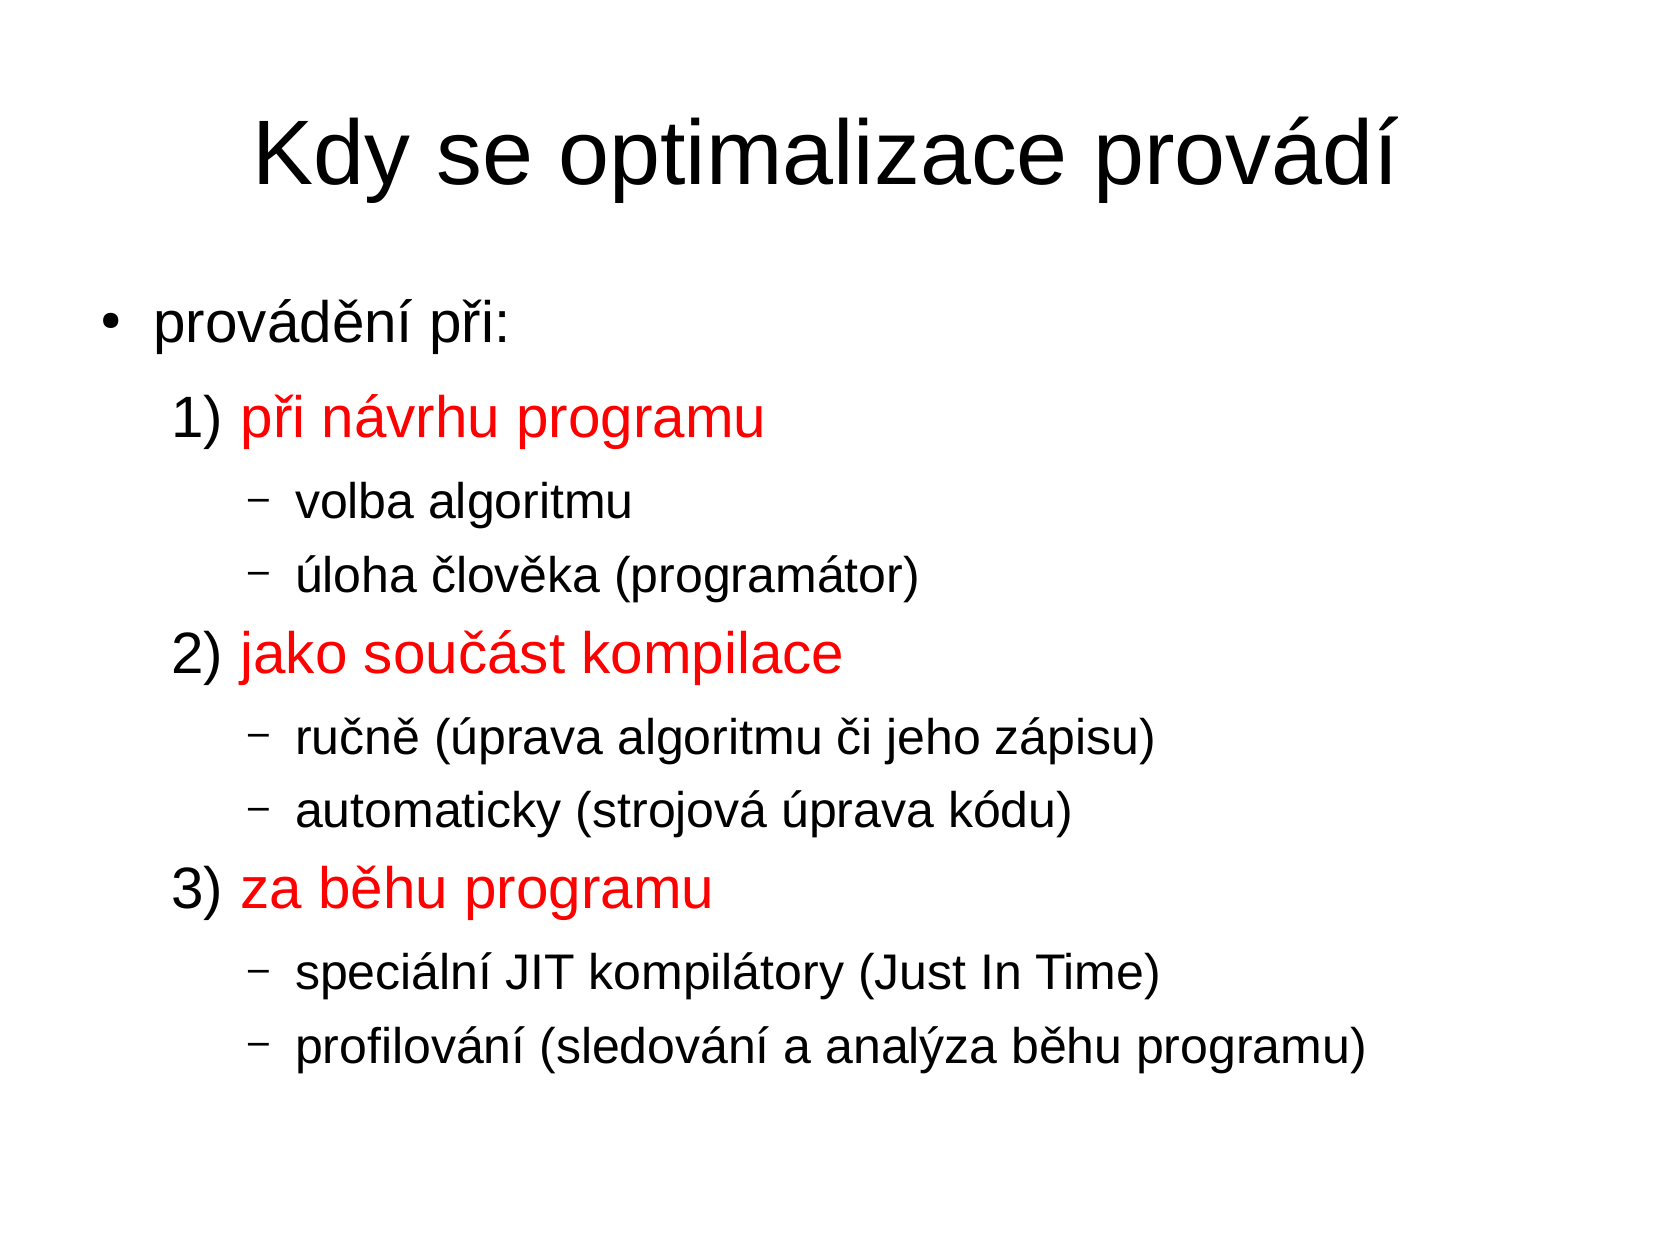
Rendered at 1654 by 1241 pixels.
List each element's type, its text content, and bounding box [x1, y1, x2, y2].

list provádění při: při návrhu programu volba algoritmu úloha člověka (programátor) jako součást kompilace ručně (úprava algoritmu či jeho zápisu) automaticky (strojová úprava kódu) za běhu programu speciální JIT kompilátory (Just In Time) profilování (sledování a analýza běhu programu) [82, 290, 1571, 1094]
title Kdy se optimalizace provádí [82, 56, 1571, 250]
